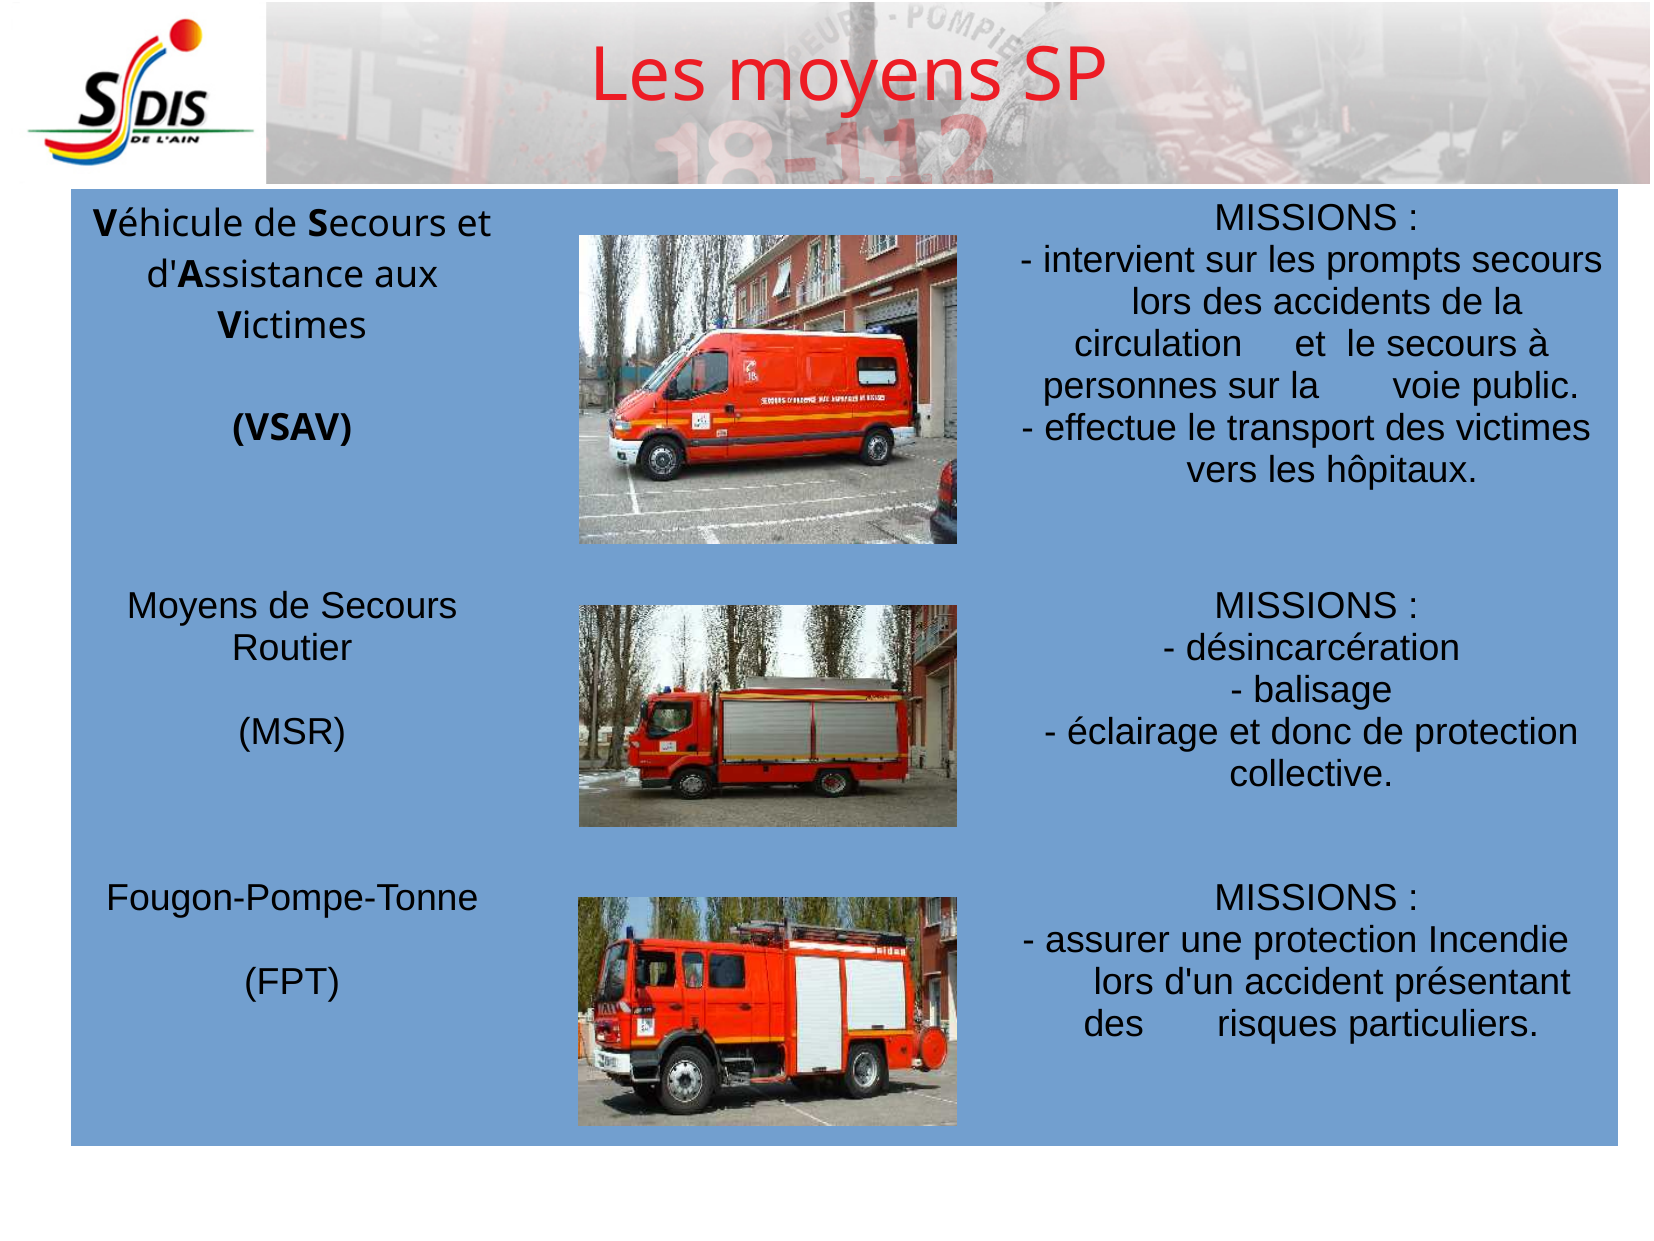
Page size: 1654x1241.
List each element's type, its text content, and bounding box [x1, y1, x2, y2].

table_cell [513, 869, 1005, 1146]
table_header MISSIONS : - intervient sur les prompts secours lors des accidents de la circulation et le secours à personnes sur la voie public. - effectue le transport des victimes vers les hôpitaux. [1005, 189, 1618, 577]
table_header [513, 189, 1005, 577]
picture [579, 605, 957, 827]
table_header Véhicule de Secours et d'Assistance aux Victimes (VSAV) [71, 189, 513, 577]
picture [578, 897, 957, 1126]
table_cell Moyens de Secours Routier (MSR) [71, 577, 513, 869]
table_cell Fougon-Pompe-Tonne (FPT) [71, 869, 513, 1146]
table_cell MISSIONS : - assurer une protection Incendie lors d'un accident présentant des risques particuliers. [1005, 869, 1618, 1146]
table_cell MISSIONS : - désincarcération - balisage - éclairage et donc de protection collective. [1005, 577, 1618, 869]
title Les moyens SP [68, 25, 1632, 117]
picture [11, 2, 1650, 184]
table_cell [513, 577, 1005, 869]
picture [579, 235, 957, 544]
